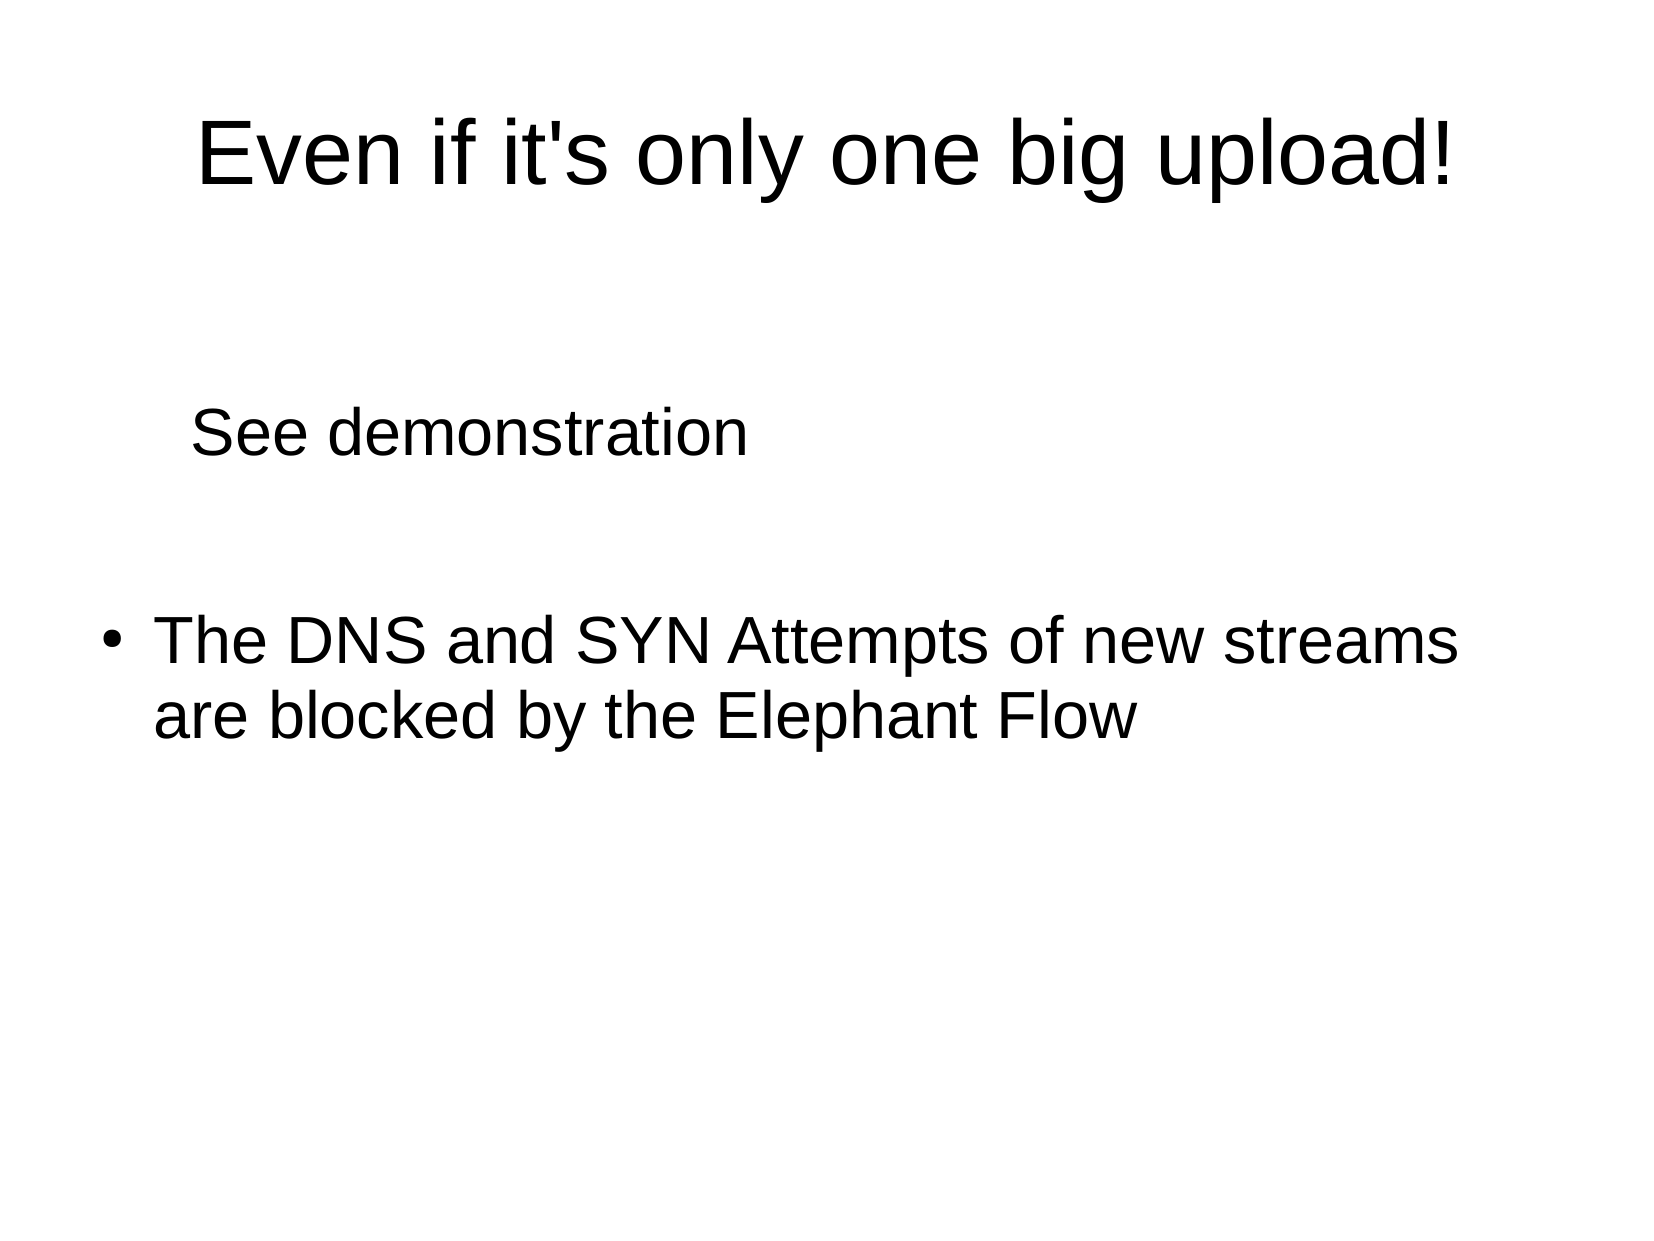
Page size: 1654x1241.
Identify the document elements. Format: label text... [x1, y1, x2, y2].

title Even if it's only one big upload! [82, 49, 1571, 257]
list See demonstration The DNS and SYN Attempts of new streams are blocked by the Elephant Flow [82, 290, 1538, 1010]
